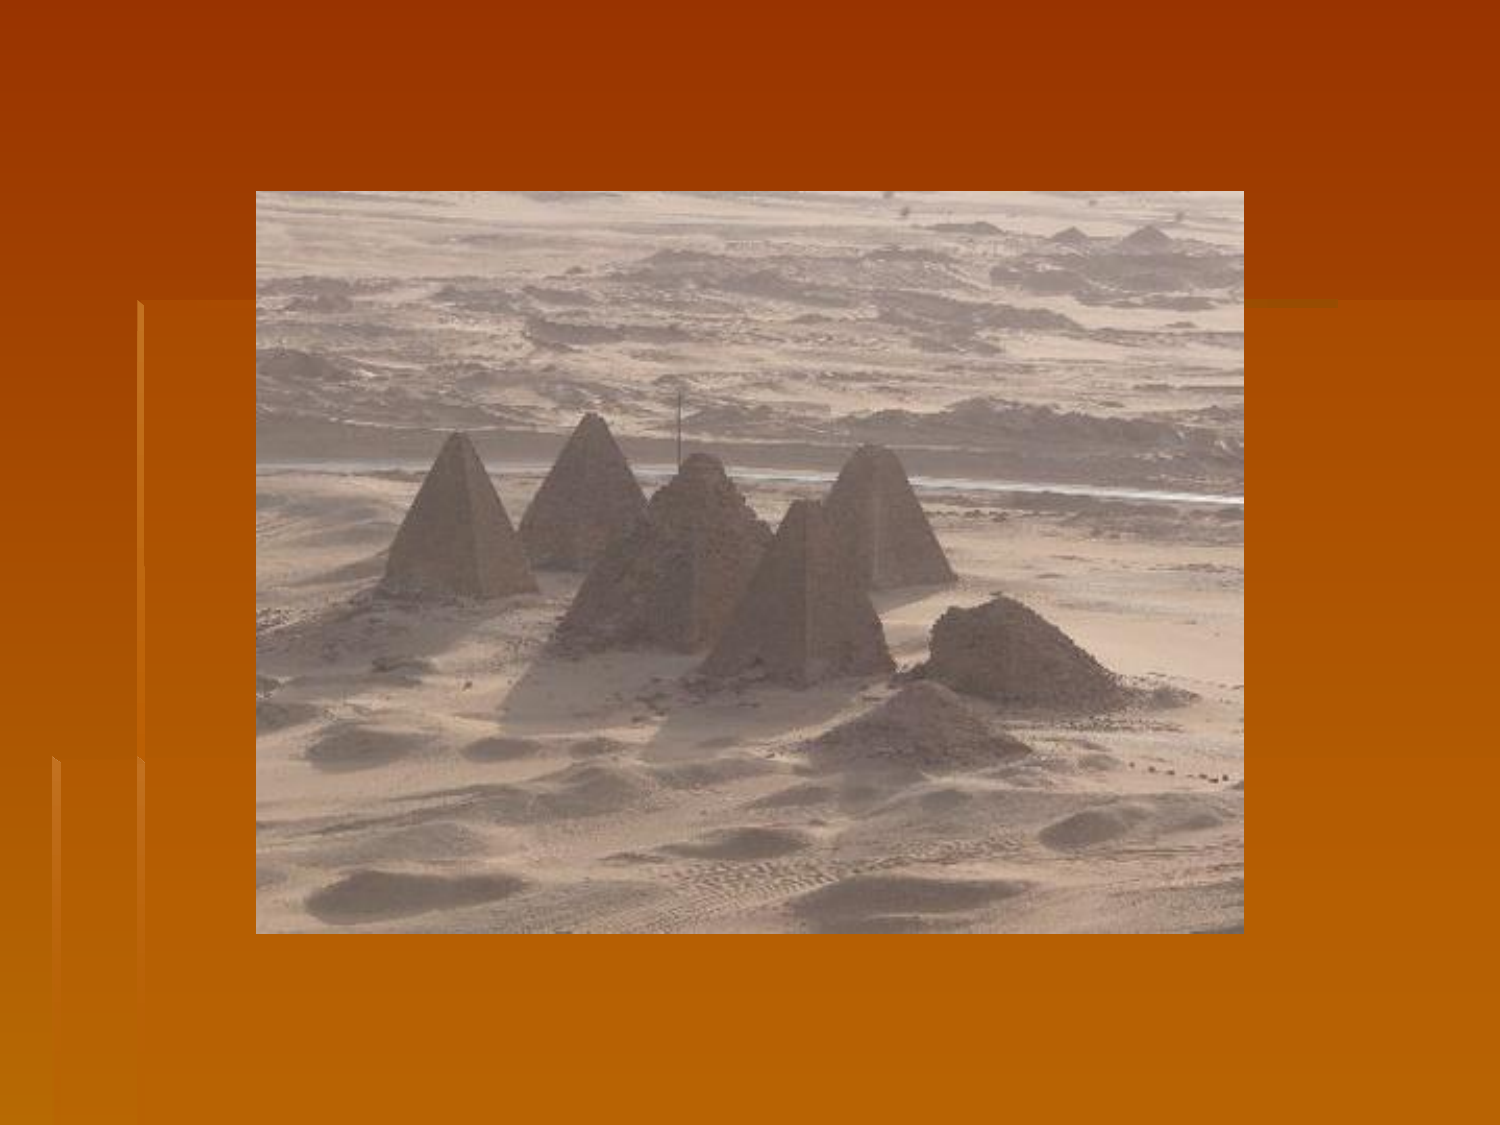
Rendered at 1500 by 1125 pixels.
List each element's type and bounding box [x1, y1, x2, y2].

picture [256, 191, 1244, 934]
